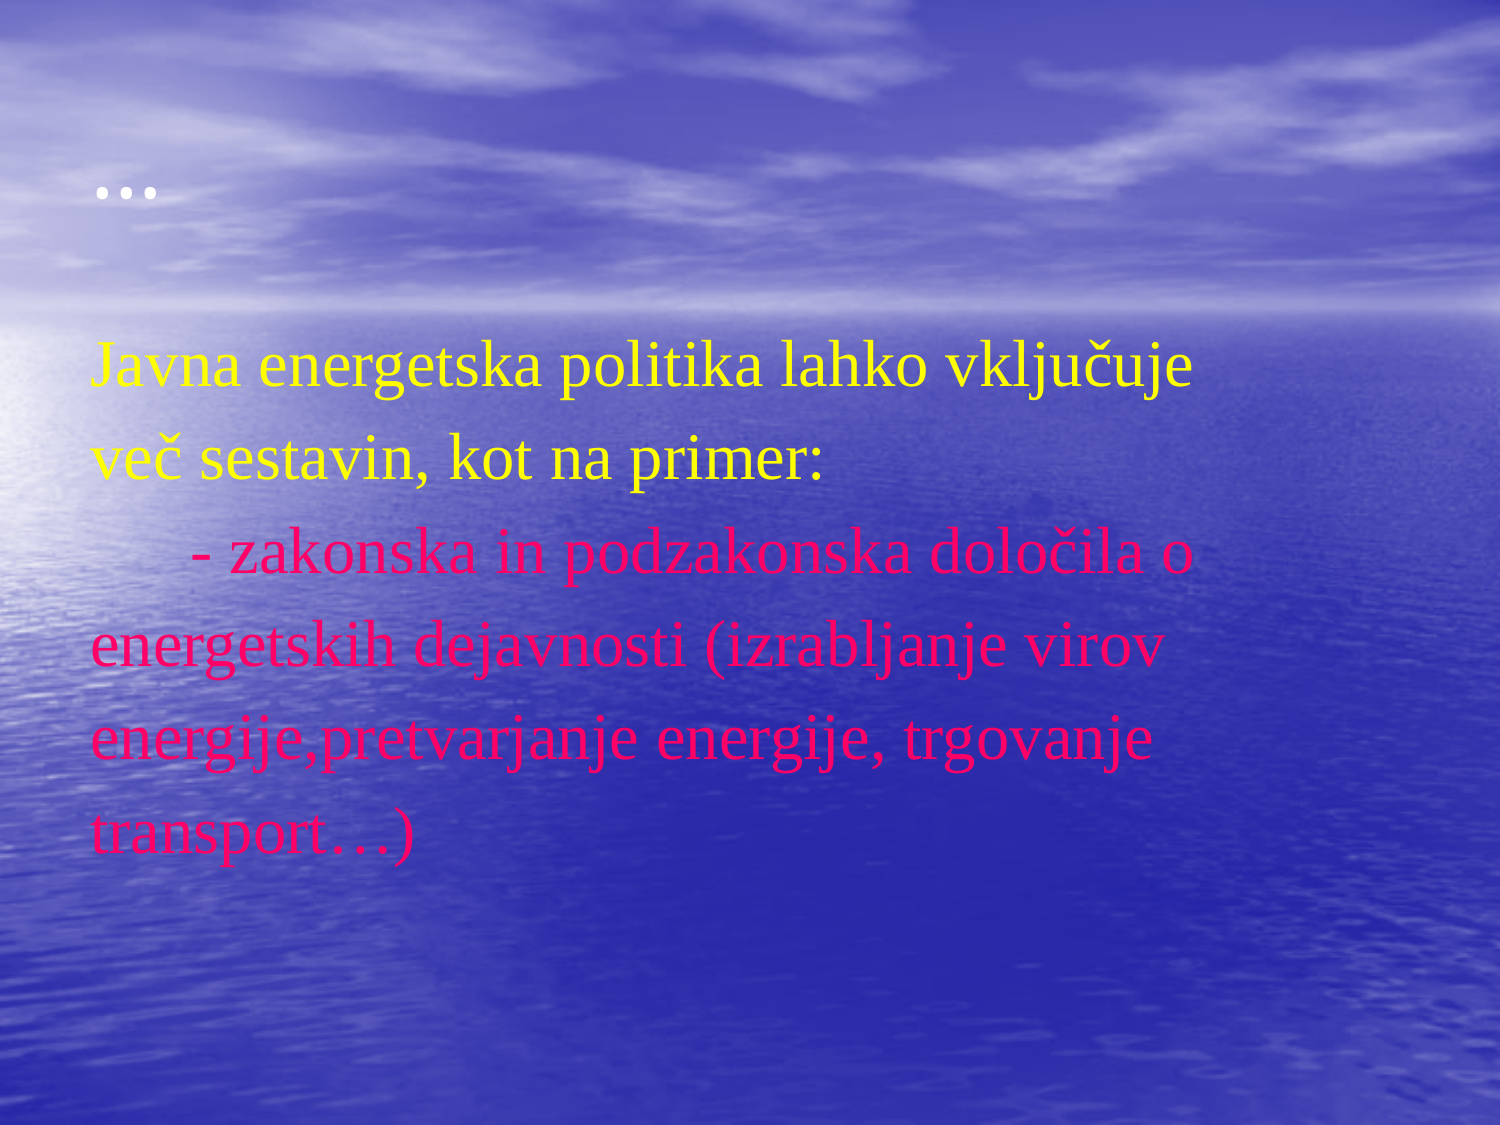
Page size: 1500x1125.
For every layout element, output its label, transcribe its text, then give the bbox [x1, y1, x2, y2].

list Javna energetska politika lahko vključuje več sestavin, kot na primer: - zakonska in podzakonska določila o energetskih dejavnosti (izrabljanje virov energije,pretvarjanje energije, trgovanje transport…) [75, 312, 1425, 988]
title … [75, 47, 1425, 275]
picture [0, 0, 1500, 1125]
